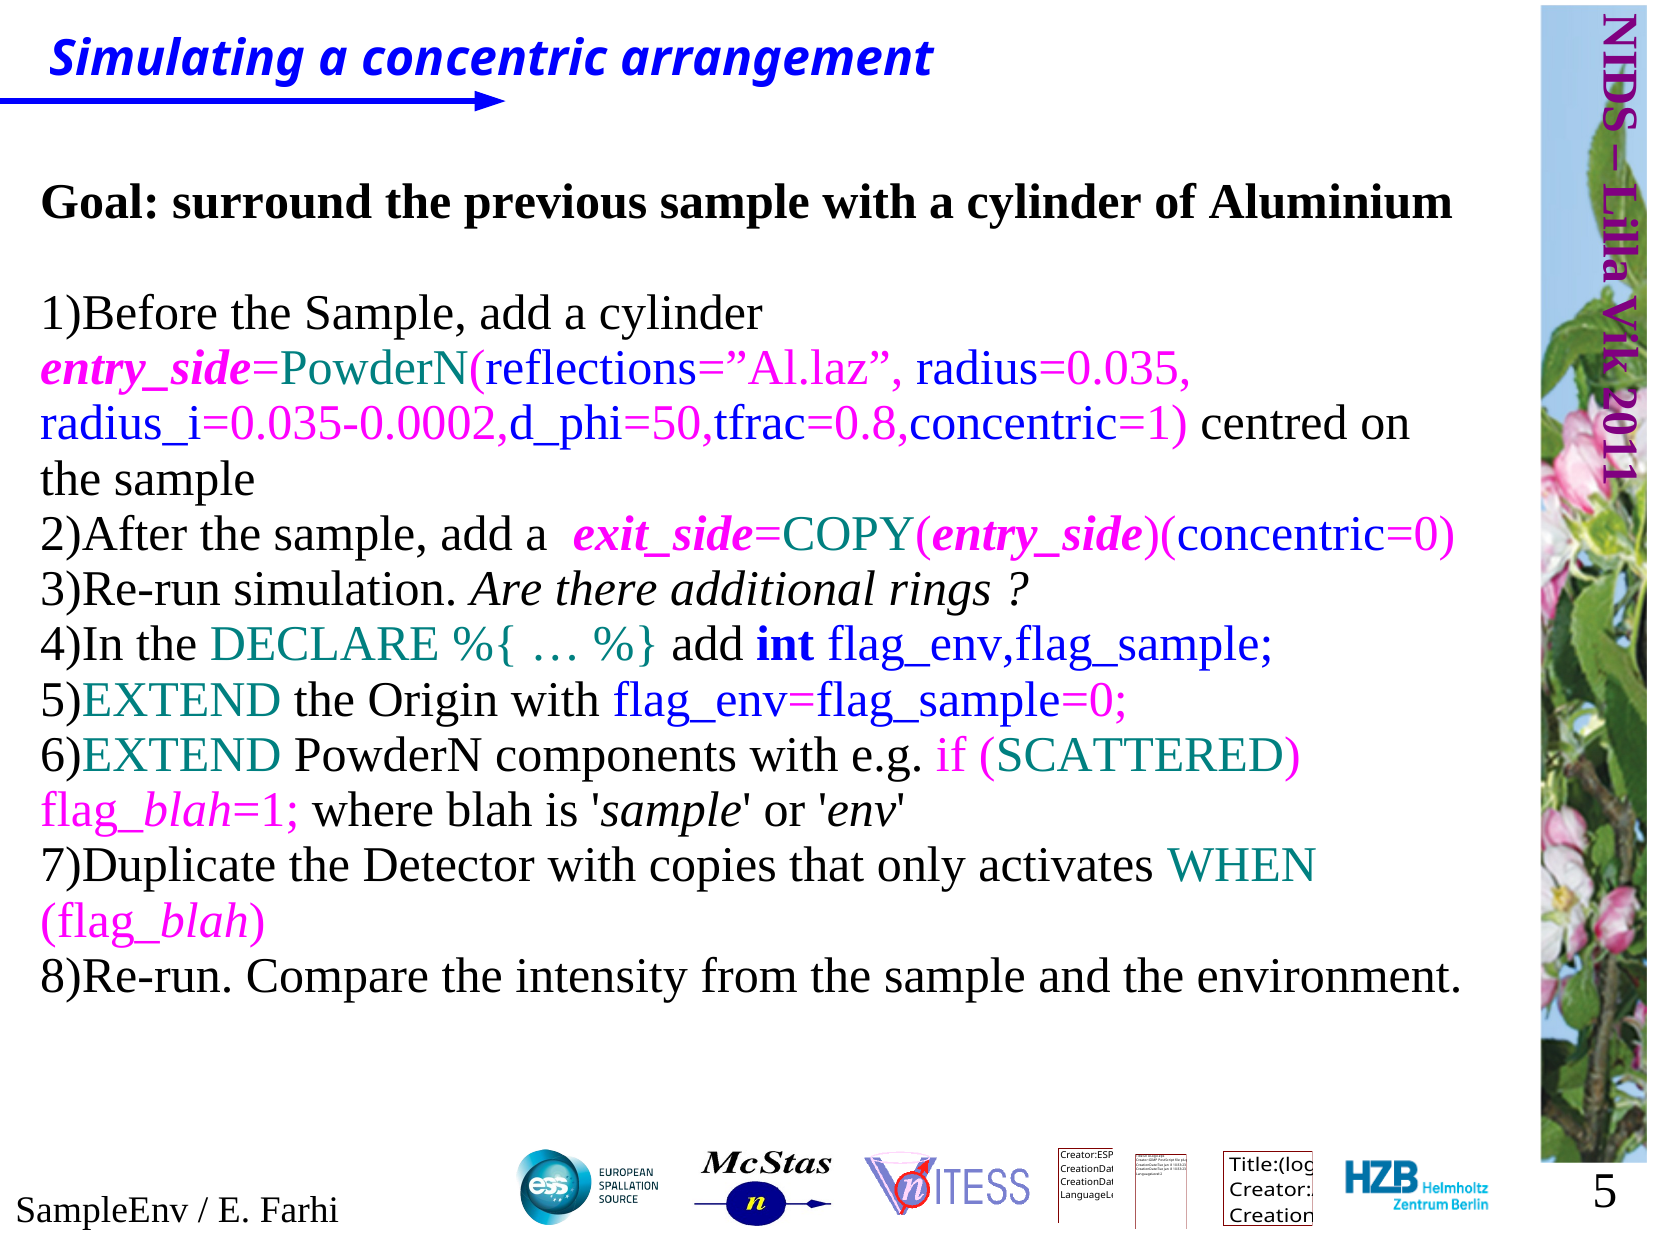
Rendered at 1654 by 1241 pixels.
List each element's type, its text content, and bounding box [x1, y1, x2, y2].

text_box Simulating a concentric arrangement [49, 21, 1024, 91]
picture [858, 1145, 1037, 1221]
picture [692, 1150, 834, 1226]
picture [1323, 1145, 1526, 1221]
text_box Goal: surround the previous sample with a cylinder of Aluminium Before the Sample, add a cylinder entry_side=PowderN(reflections=”Al.laz”, radius=0.035, radius_i=0.035-0.0002,d_phi=50,tfrac=0.8,concentric=1) centred on the sample After the sample, add a exit_side=COPY(entry_side)(concentric=0) Re-run simulation. Are there additional rings ? In the DECLARE %{ … %} add int flag_env,flag_sample; EXTEND the Origin with flag_env=flag_sample=0; EXTEND PowderN components with e.g. if (SCATTERED) flag_blah=1; where blah is 'sample' or 'env' Duplicate the Detector with copies that only activates WHEN (flag_blah) Re-run. Compare the intensity from the sample and the environment. [40, 174, 1469, 1004]
picture [529, 1164, 573, 1209]
picture [1542, 6, 1646, 1162]
picture [516, 1149, 658, 1225]
